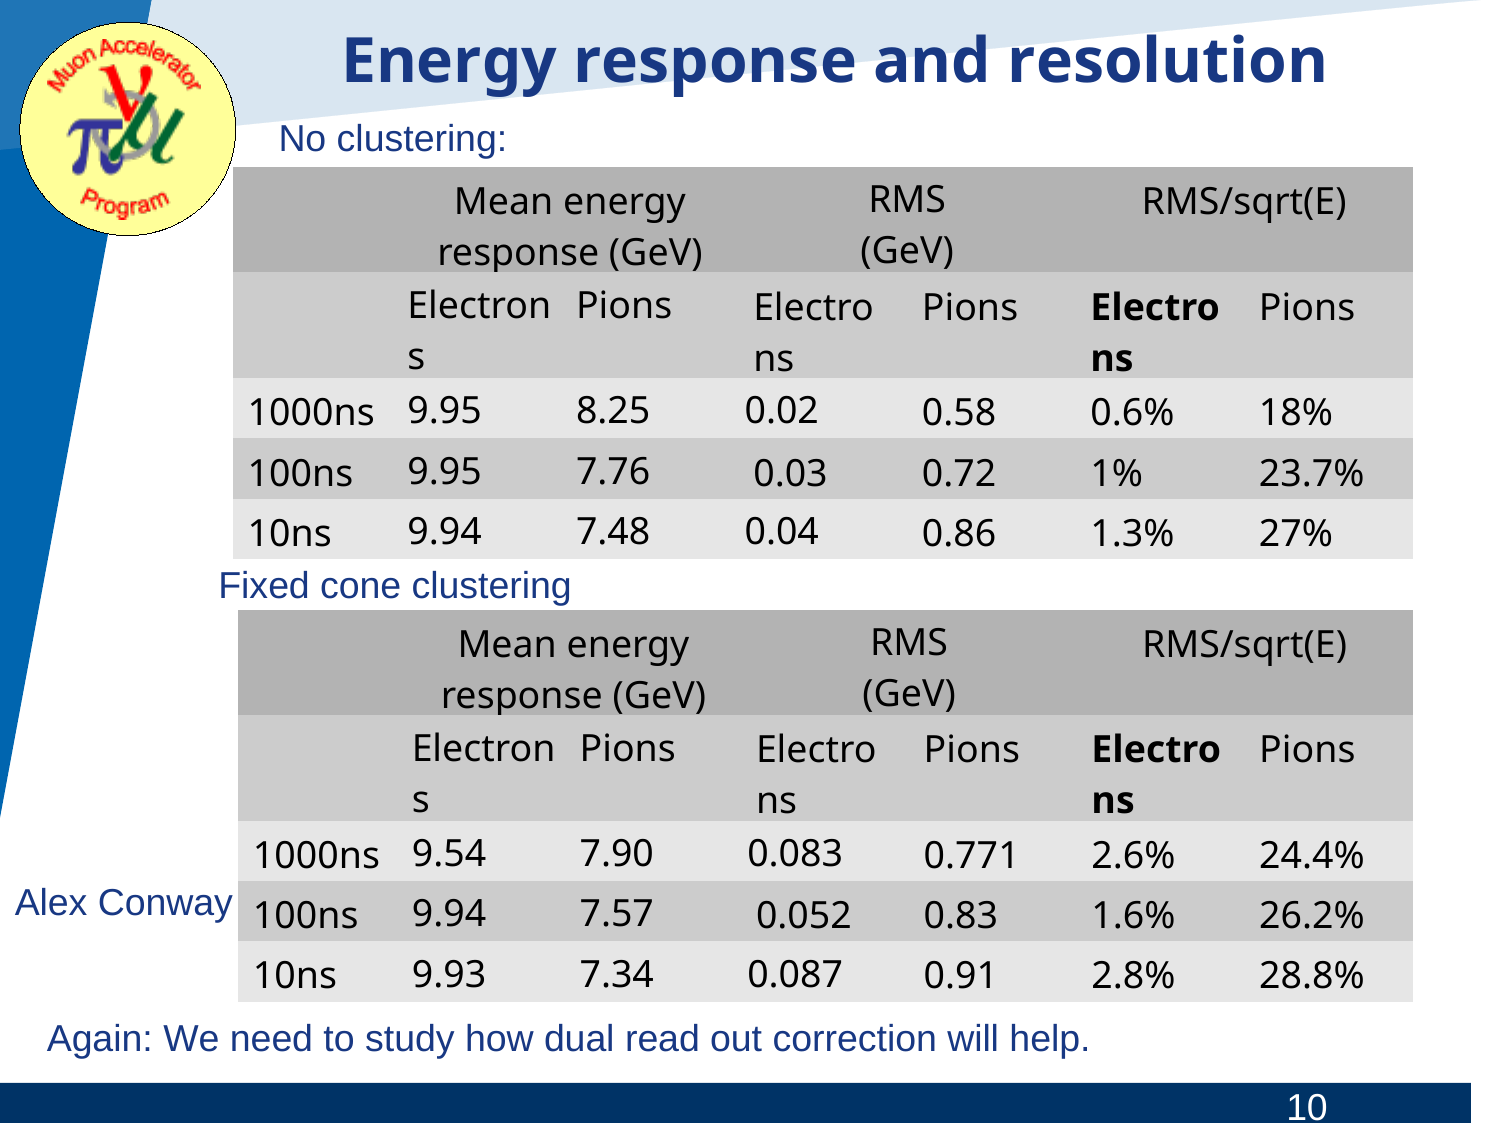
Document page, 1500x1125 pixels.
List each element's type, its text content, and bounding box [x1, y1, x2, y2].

table_cell 7.90 [574, 821, 741, 881]
table_cell 9.95 [402, 438, 570, 499]
table_cell 9.95 [402, 378, 570, 438]
table_cell Electrons [739, 272, 907, 378]
table_header RMS (GeV) [739, 167, 1076, 272]
table_header [233, 167, 402, 272]
table_cell [233, 272, 402, 378]
text_box No clustering: [263, 112, 523, 167]
table_cell 7.48 [570, 499, 739, 559]
table_cell 100ns [238, 881, 406, 941]
table_cell Pions [907, 272, 1076, 378]
table_cell Pions [570, 272, 739, 378]
table_cell Electrons [1076, 272, 1244, 378]
table_cell 7.34 [574, 941, 741, 1002]
table_cell Pions [574, 715, 741, 821]
table_cell 24.4% [1244, 821, 1413, 881]
table_cell 0.58 [907, 378, 1076, 438]
picture [47, 39, 201, 220]
table_header Mean energy response (GeV) [406, 610, 741, 715]
table_cell 2.8% [1077, 941, 1244, 1002]
table_cell 9.94 [406, 881, 574, 941]
table_cell Pions [1244, 715, 1413, 821]
table_cell 0.052 [741, 881, 909, 941]
text_box Again: We need to study how dual read out correction will help. [32, 1013, 1117, 1067]
table_cell 18% [1244, 378, 1413, 438]
table_cell 0.72 [907, 438, 1076, 499]
table_cell 0.03 [739, 438, 907, 499]
table_cell Electrons [406, 715, 574, 821]
table_cell 10ns [238, 941, 406, 1002]
table_cell 0.02 [739, 378, 907, 438]
table_cell 1000ns [238, 821, 406, 881]
table_cell 0.771 [909, 821, 1077, 881]
table_cell 9.54 [406, 821, 574, 881]
table_cell Pions [1244, 272, 1413, 378]
table_header RMS (GeV) [741, 610, 1077, 715]
table_cell 10ns [233, 499, 402, 559]
title Energy response and resolution [82, 0, 1500, 173]
table_cell 7.57 [574, 881, 741, 941]
text_box Fixed cone clustering [203, 559, 587, 614]
table_cell 0.83 [909, 881, 1077, 941]
table_cell 0.087 [741, 941, 909, 1002]
table_cell 0.86 [907, 499, 1076, 559]
table_header Mean energy response (GeV) [402, 167, 739, 272]
table_cell Electrons [402, 272, 570, 378]
table_cell Electrons [741, 715, 909, 821]
table_cell 0.6% [1076, 378, 1244, 438]
table_cell 26.2% [1244, 881, 1413, 941]
table_cell 1% [1076, 438, 1244, 499]
table_cell 0.083 [741, 821, 909, 881]
table_cell Electrons [1077, 715, 1244, 821]
table_cell [238, 715, 406, 821]
table_cell 1.3% [1076, 499, 1244, 559]
table_cell 1000ns [233, 378, 402, 438]
table_cell 9.94 [402, 499, 570, 559]
table_cell 7.76 [570, 438, 739, 499]
table_cell 23.7% [1244, 438, 1413, 499]
table_header RMS/sqrt(E) [1077, 610, 1413, 715]
table_cell 100ns [233, 438, 402, 499]
table_cell 9.93 [406, 941, 574, 1002]
table_cell 0.91 [909, 941, 1077, 1002]
table_cell 2.6% [1077, 821, 1244, 881]
table_cell 28.8% [1244, 941, 1413, 1002]
table_cell 1.6% [1077, 881, 1244, 941]
table_cell Pions [909, 715, 1077, 821]
table_cell 0.04 [739, 499, 907, 559]
table_cell 27% [1244, 499, 1413, 559]
table_header RMS/sqrt(E) [1076, 167, 1413, 272]
table_header [238, 614, 406, 715]
text_box Alex Conway [0, 877, 248, 932]
table_cell 8.25 [570, 378, 739, 438]
